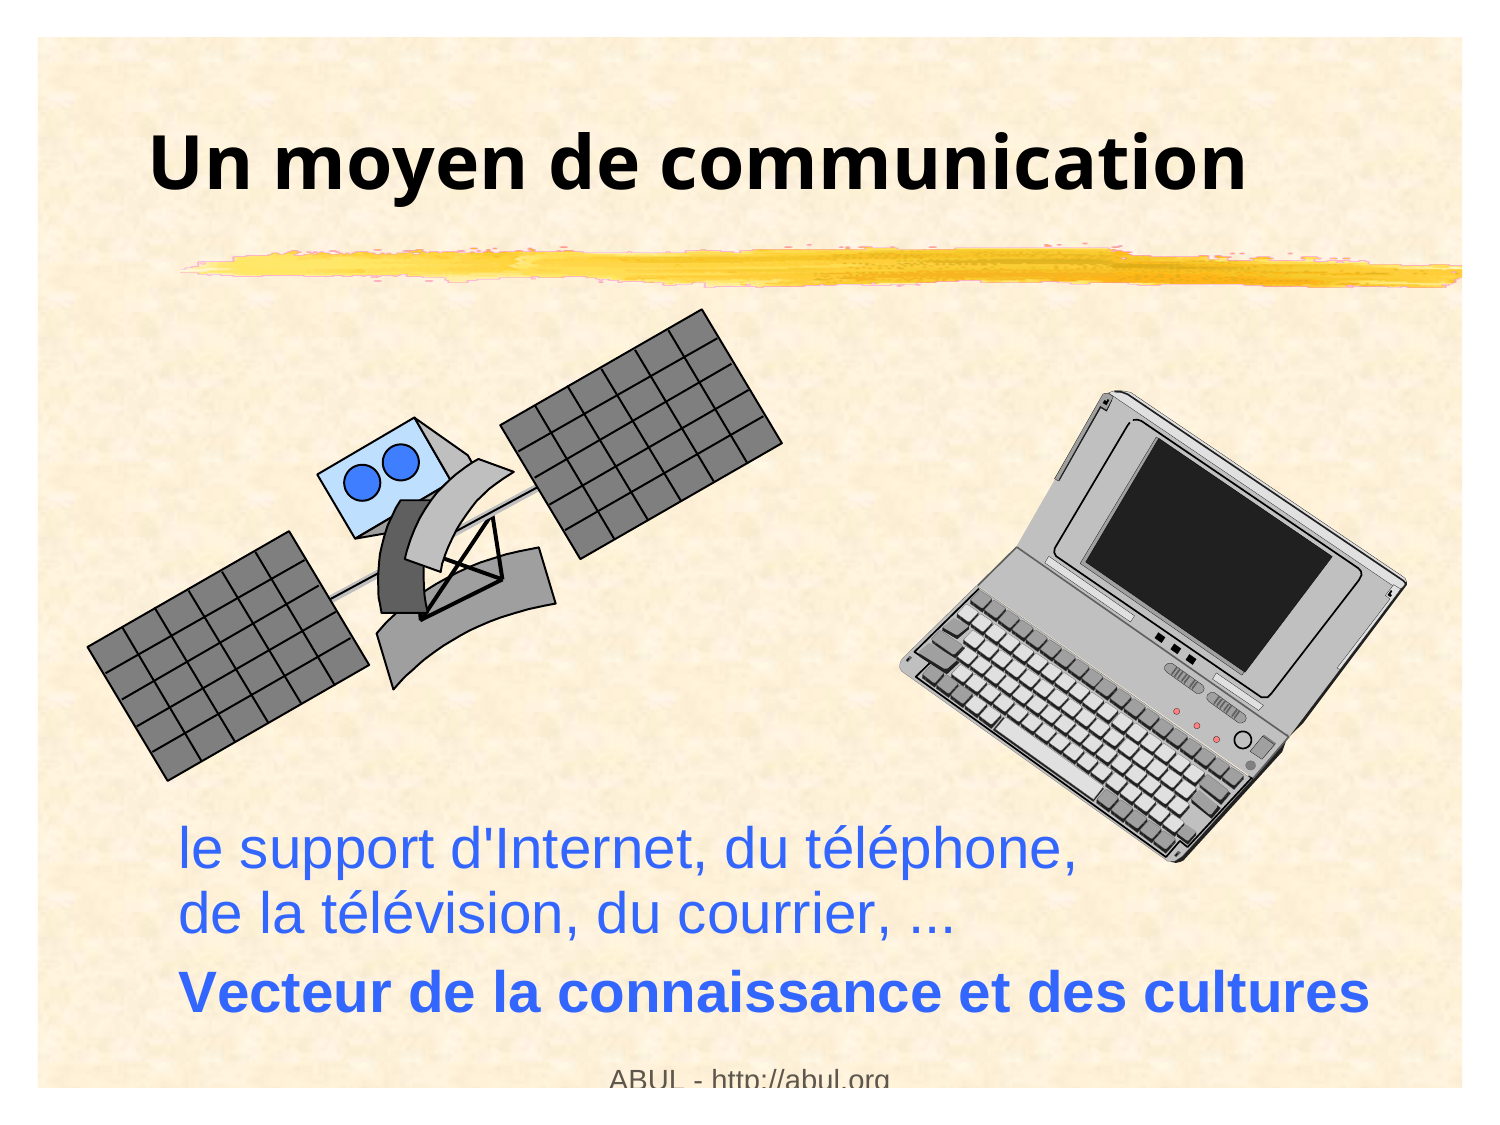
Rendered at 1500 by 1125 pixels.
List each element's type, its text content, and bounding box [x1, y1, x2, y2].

title Un moyen de communication [132, 72, 1439, 248]
picture [748, 1076, 755, 1088]
picture [788, 1082, 795, 1088]
picture [878, 1076, 886, 1088]
picture [716, 1076, 723, 1088]
picture [612, 1084, 624, 1088]
text_box le support d'Internet, du téléphone, de la télévision, du courrier, ... Vecteur de la connaissance et des cultures [163, 808, 1437, 1058]
picture [732, 1076, 737, 1088]
picture [614, 1073, 621, 1082]
picture [633, 1081, 643, 1088]
picture [633, 1072, 642, 1078]
picture [37, 37, 1463, 1088]
picture [852, 1076, 860, 1088]
picture [806, 1076, 813, 1088]
